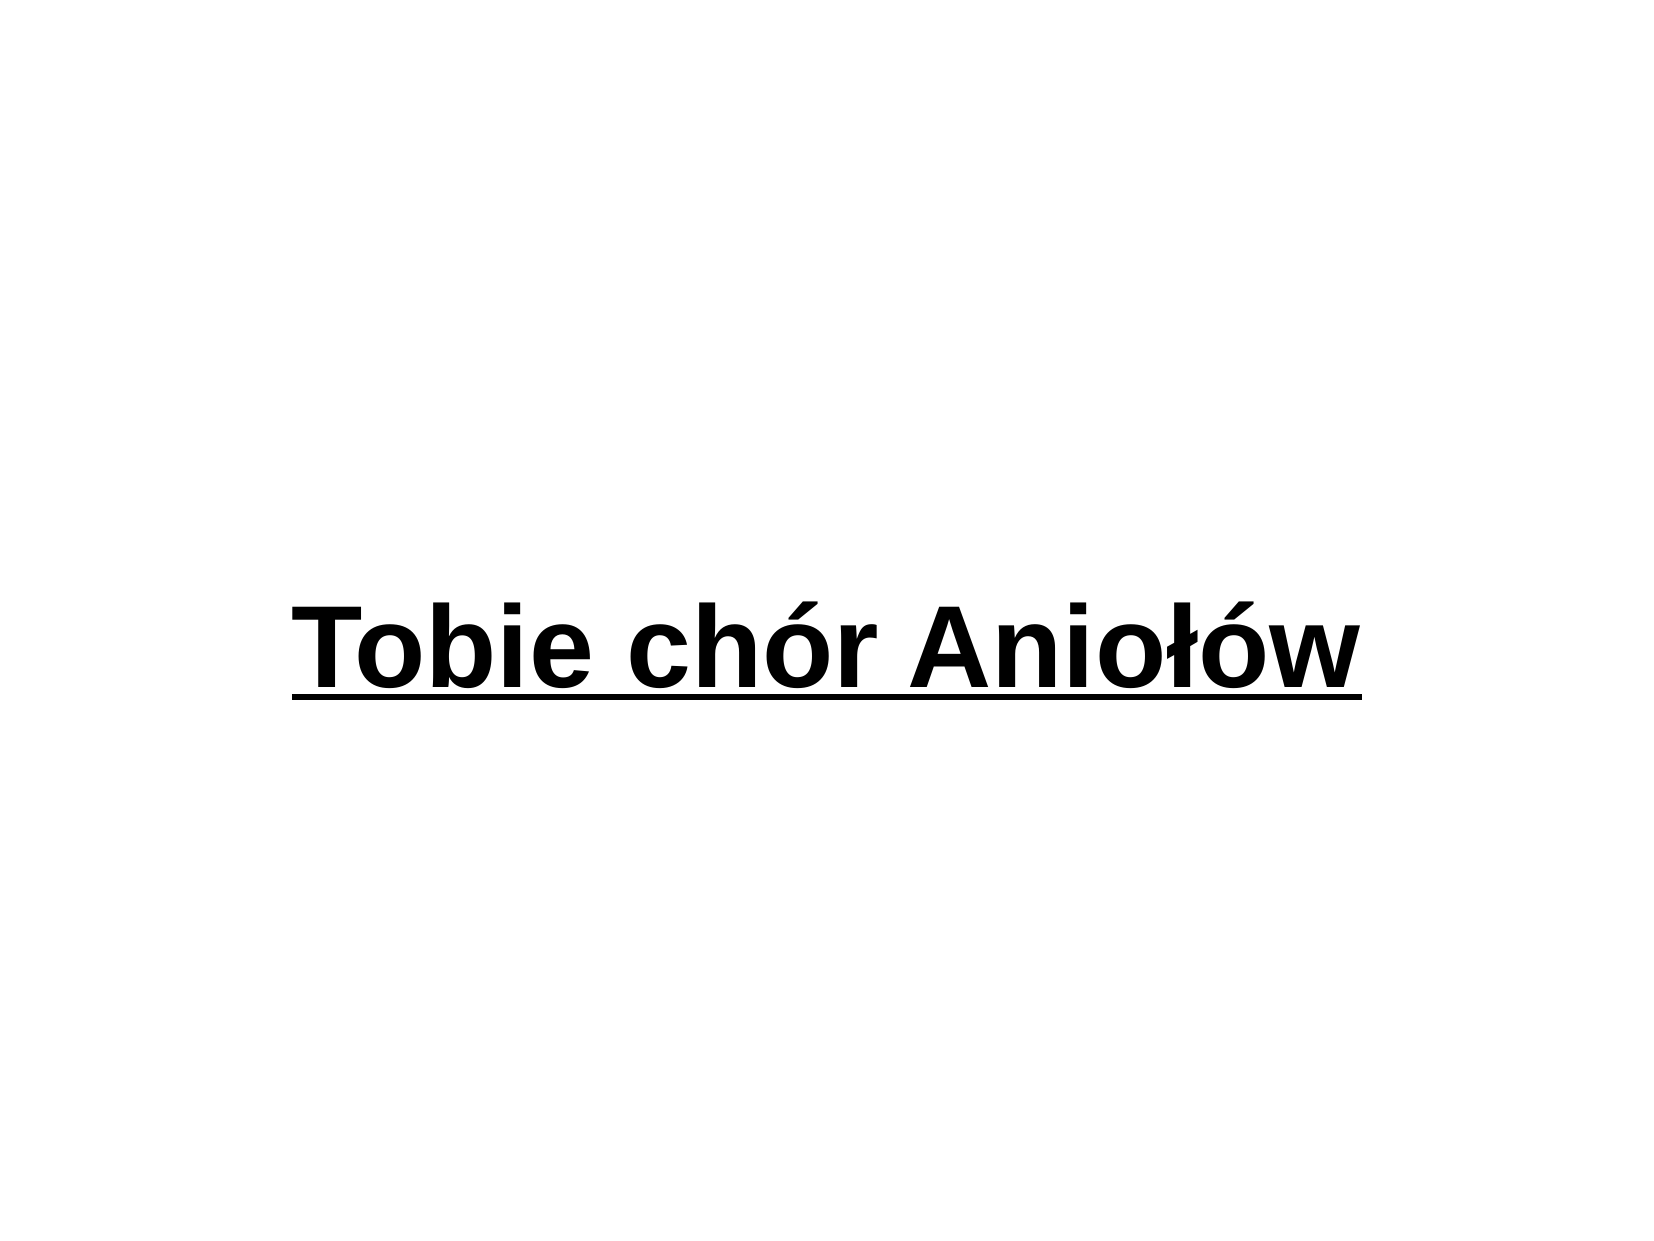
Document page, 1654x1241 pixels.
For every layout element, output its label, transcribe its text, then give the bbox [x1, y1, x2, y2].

subtitle Tobie chór Aniołów [0, 0, 1654, 1229]
